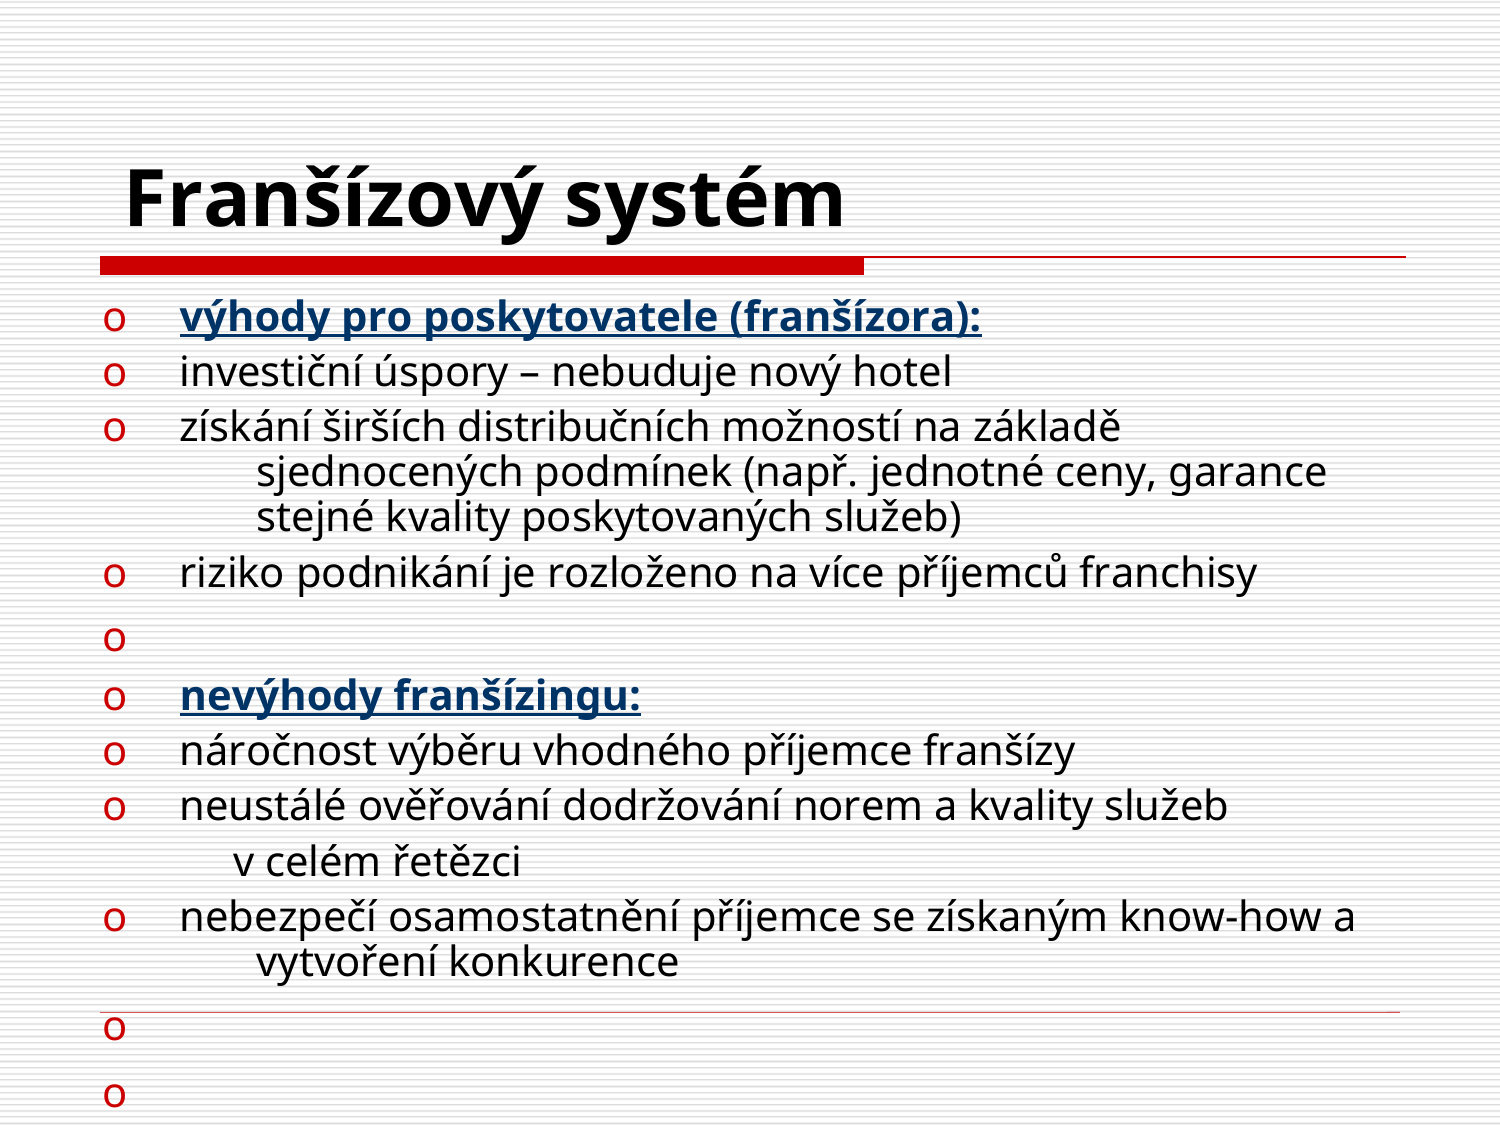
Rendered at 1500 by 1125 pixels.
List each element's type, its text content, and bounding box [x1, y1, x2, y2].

list výhody pro poskytovatele (franšízora): investiční úspory – nebuduje nový hotel získání širších distribučních možností na základě sjednocených podmínek (např. jednotné ceny, garance stejné kvality poskytovaných služeb) riziko podnikání je rozloženo na více příjemců franchisy nevýhody franšízingu: náročnost výběru vhodného příjemce franšízy neustálé ověřování dodržování norem a kvality služeb v celém řetězci nebezpečí osamostatnění příjemce se získaným know-how a vytvoření konkurence [87, 287, 1401, 988]
title Franšízový systém [94, 50, 1407, 250]
picture [0, 0, 1500, 1125]
